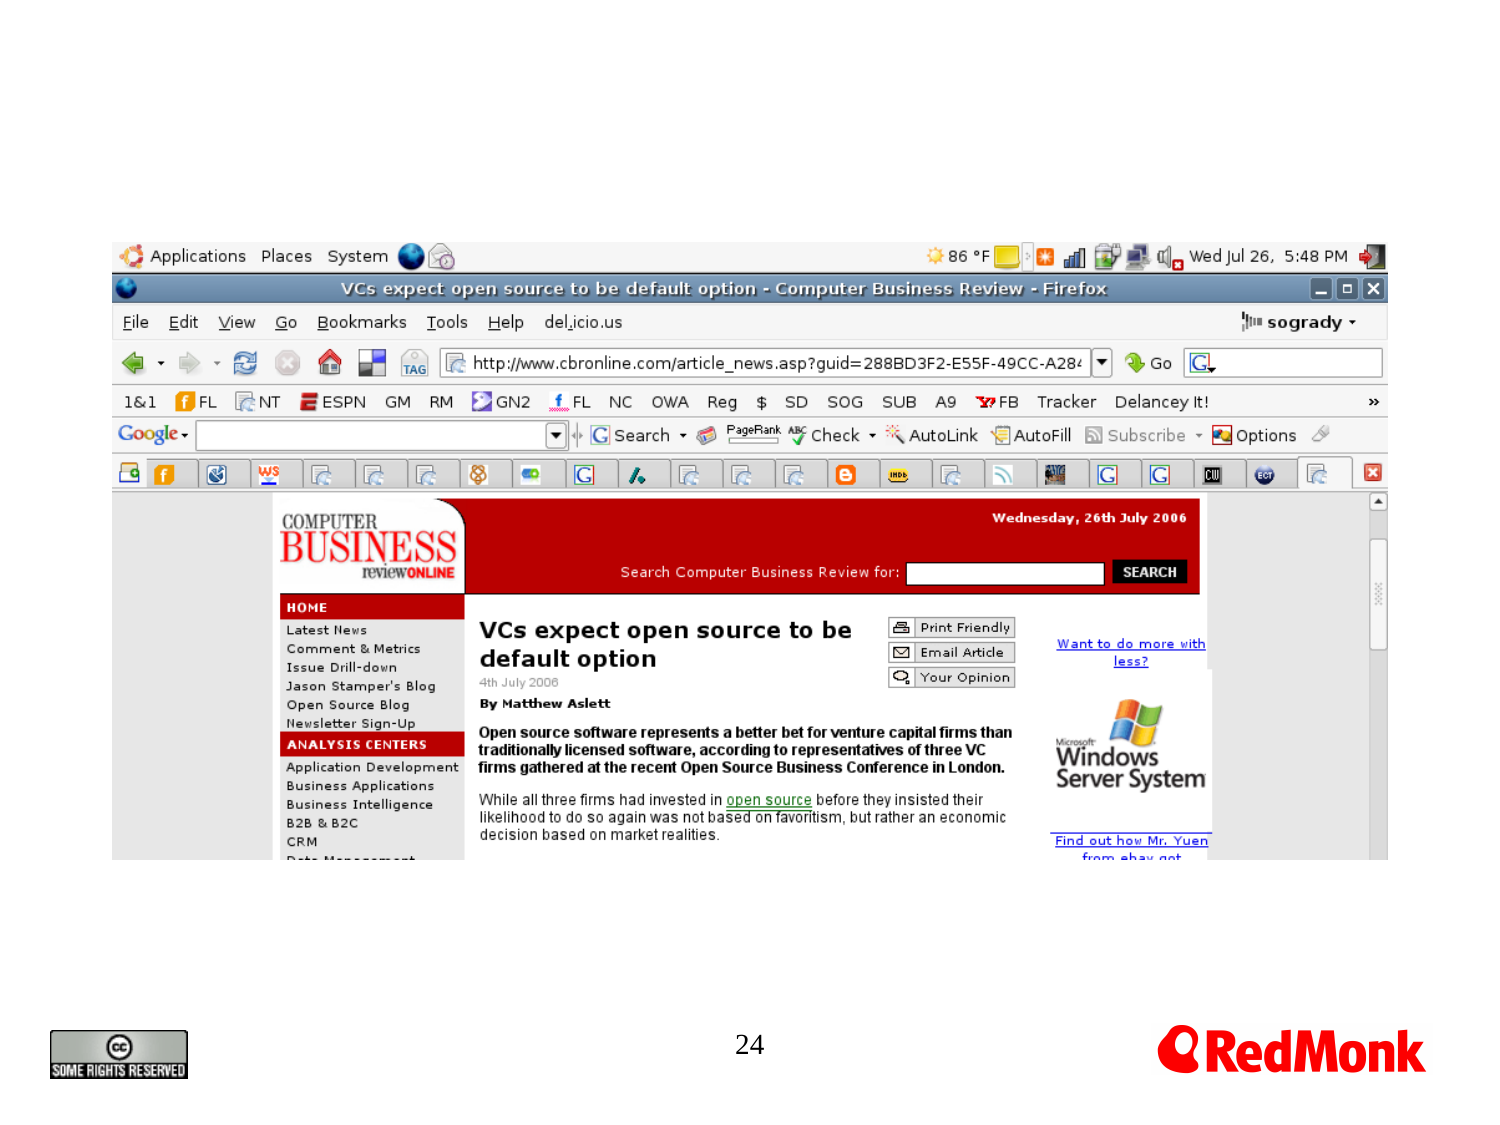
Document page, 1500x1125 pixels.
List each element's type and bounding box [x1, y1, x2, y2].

picture [112, 242, 1388, 860]
picture [1151, 1023, 1433, 1075]
picture [50, 1030, 188, 1079]
